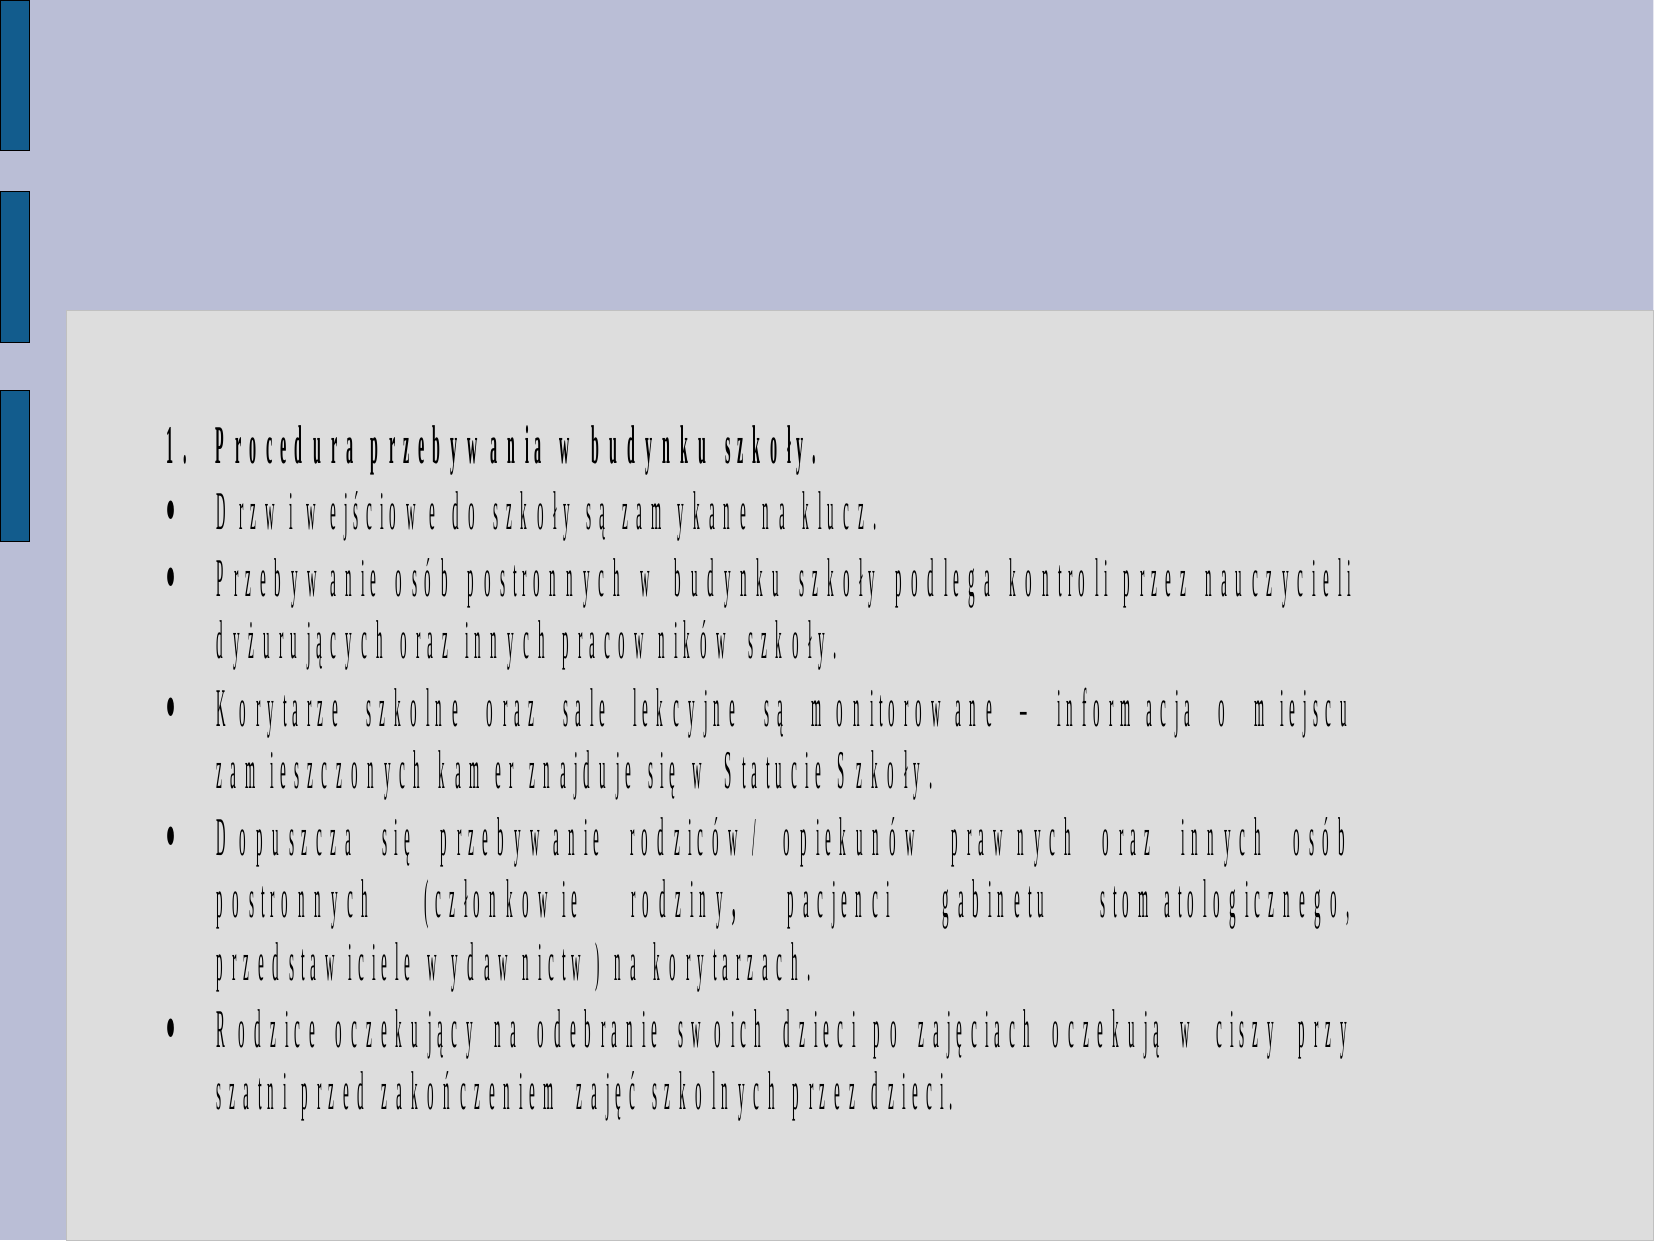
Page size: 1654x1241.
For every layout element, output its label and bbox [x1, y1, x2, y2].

picture [118, 413, 1359, 1123]
